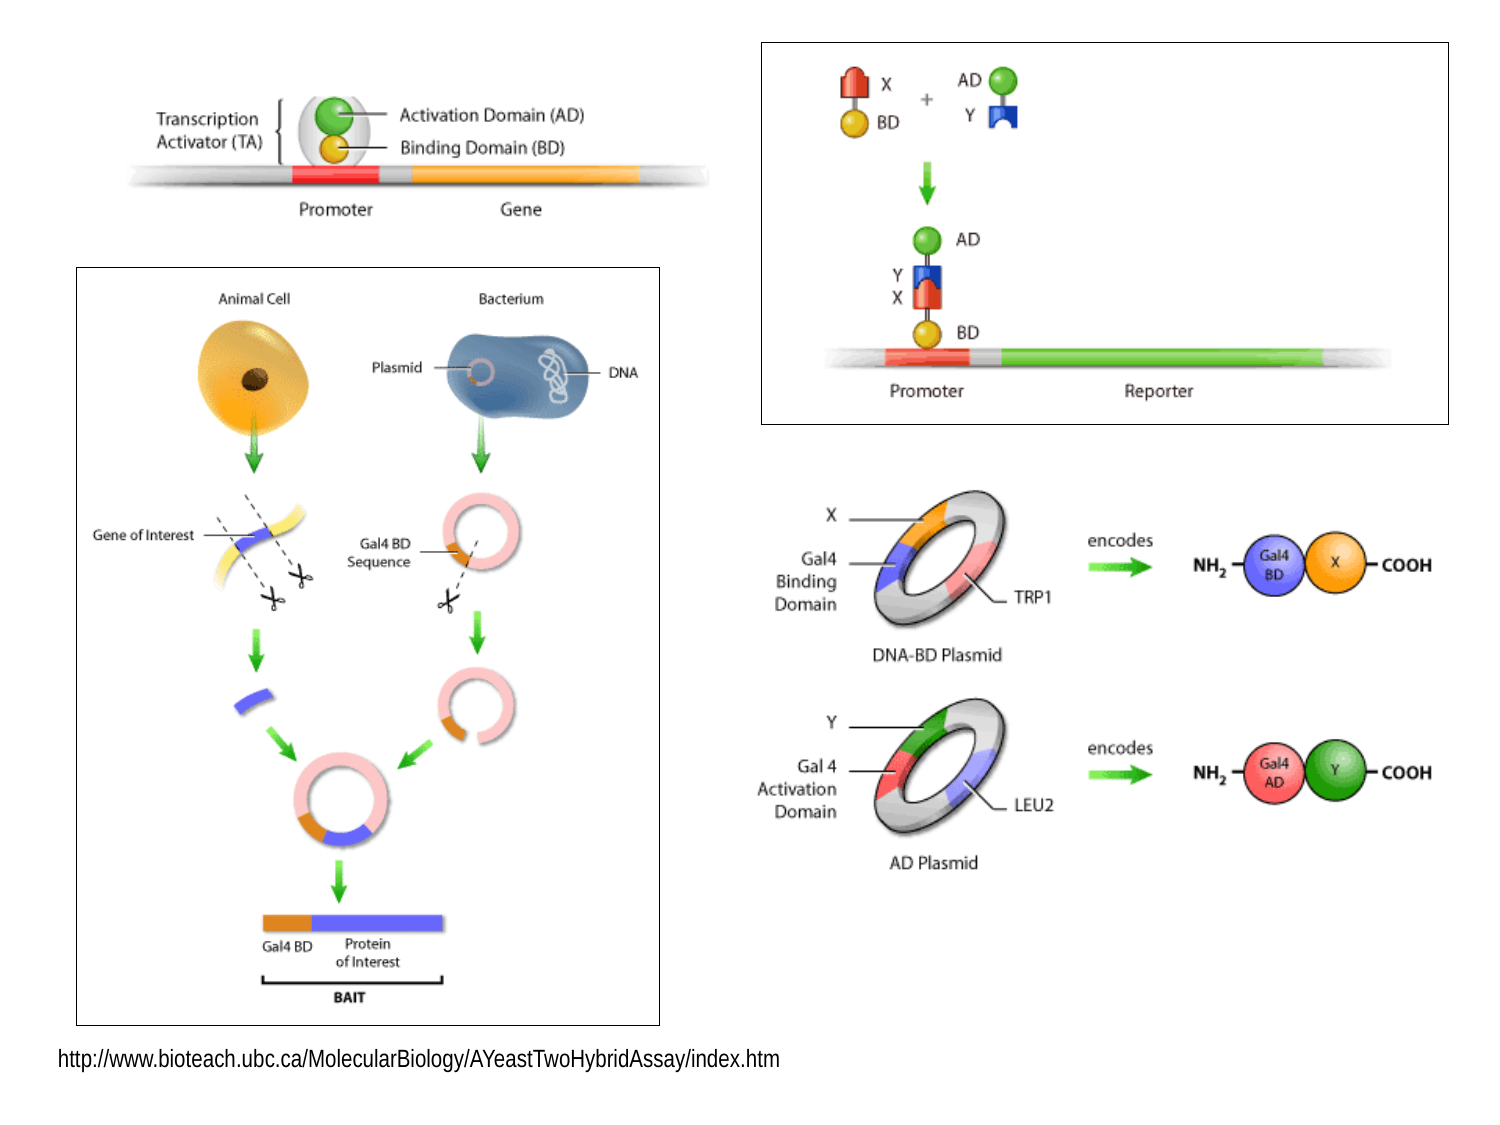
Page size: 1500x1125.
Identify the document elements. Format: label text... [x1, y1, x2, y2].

text_box http://www.bioteach.ubc.ca/MolecularBiology/AYeastTwoHybridAssay/index.htm [43, 1034, 798, 1080]
picture [64, 42, 1448, 424]
picture [76, 267, 659, 1026]
picture [738, 467, 1458, 893]
